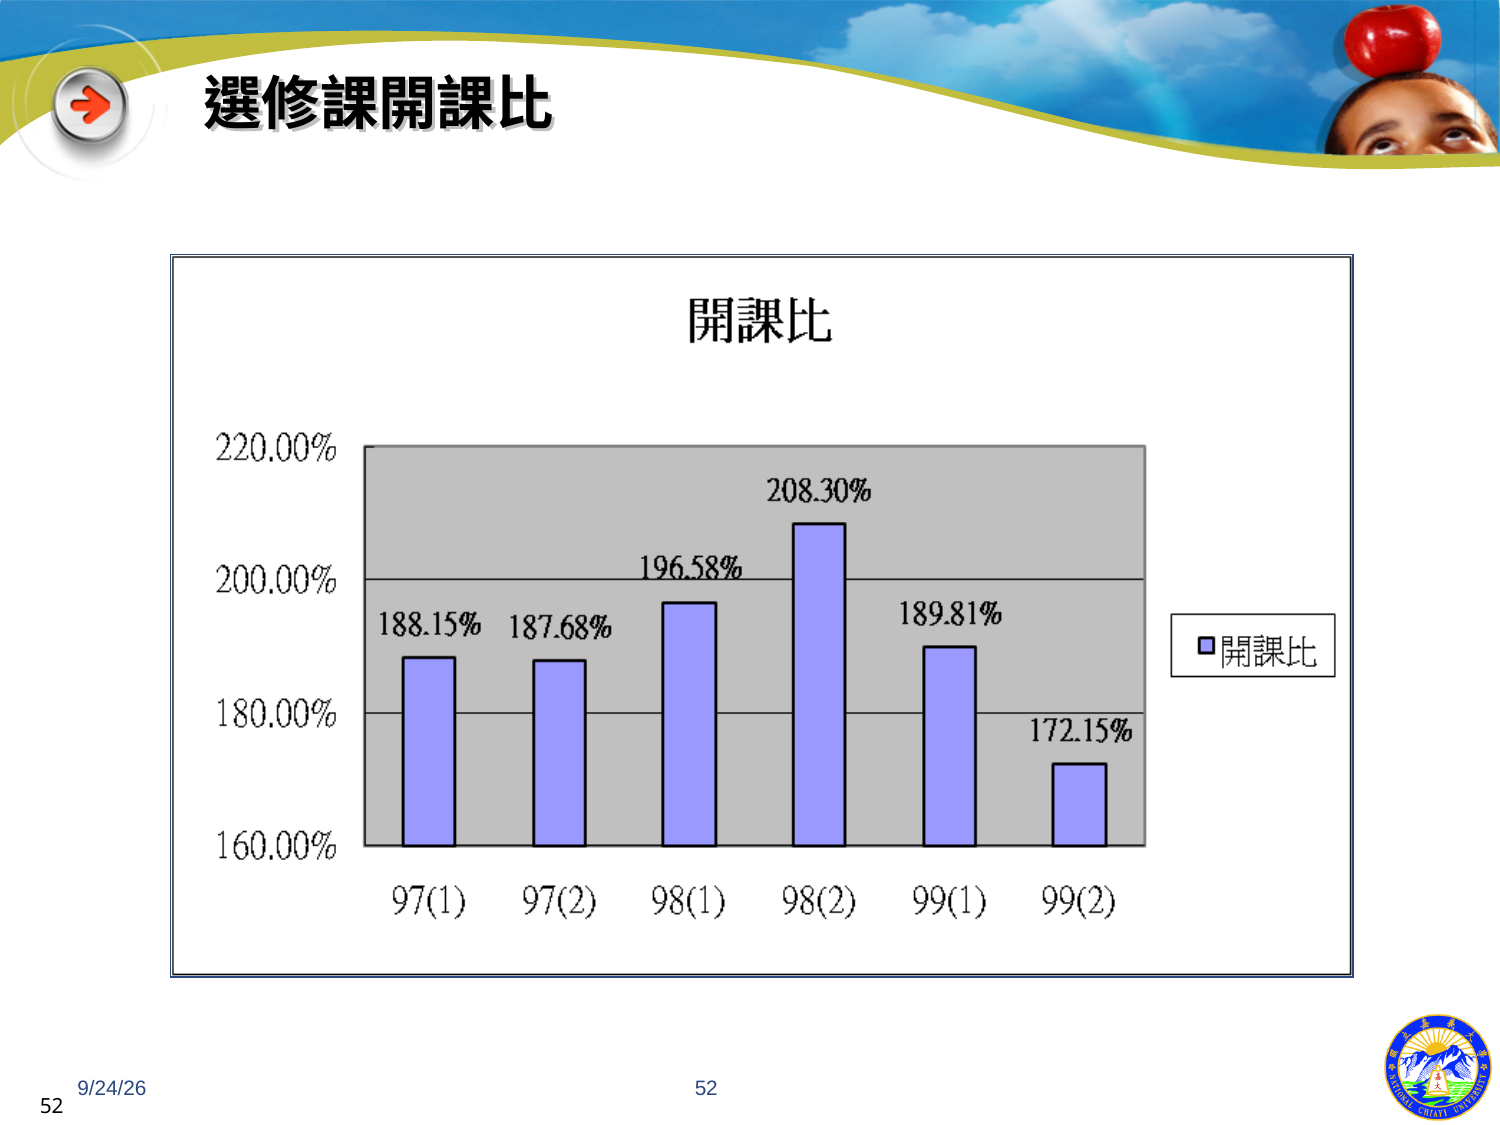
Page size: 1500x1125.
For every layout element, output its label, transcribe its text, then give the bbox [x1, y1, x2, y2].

text_box [637, 1067, 775, 1111]
title 選修課開課比 [188, 54, 1500, 148]
picture [171, 255, 1353, 977]
text_box [24, 1067, 376, 1125]
